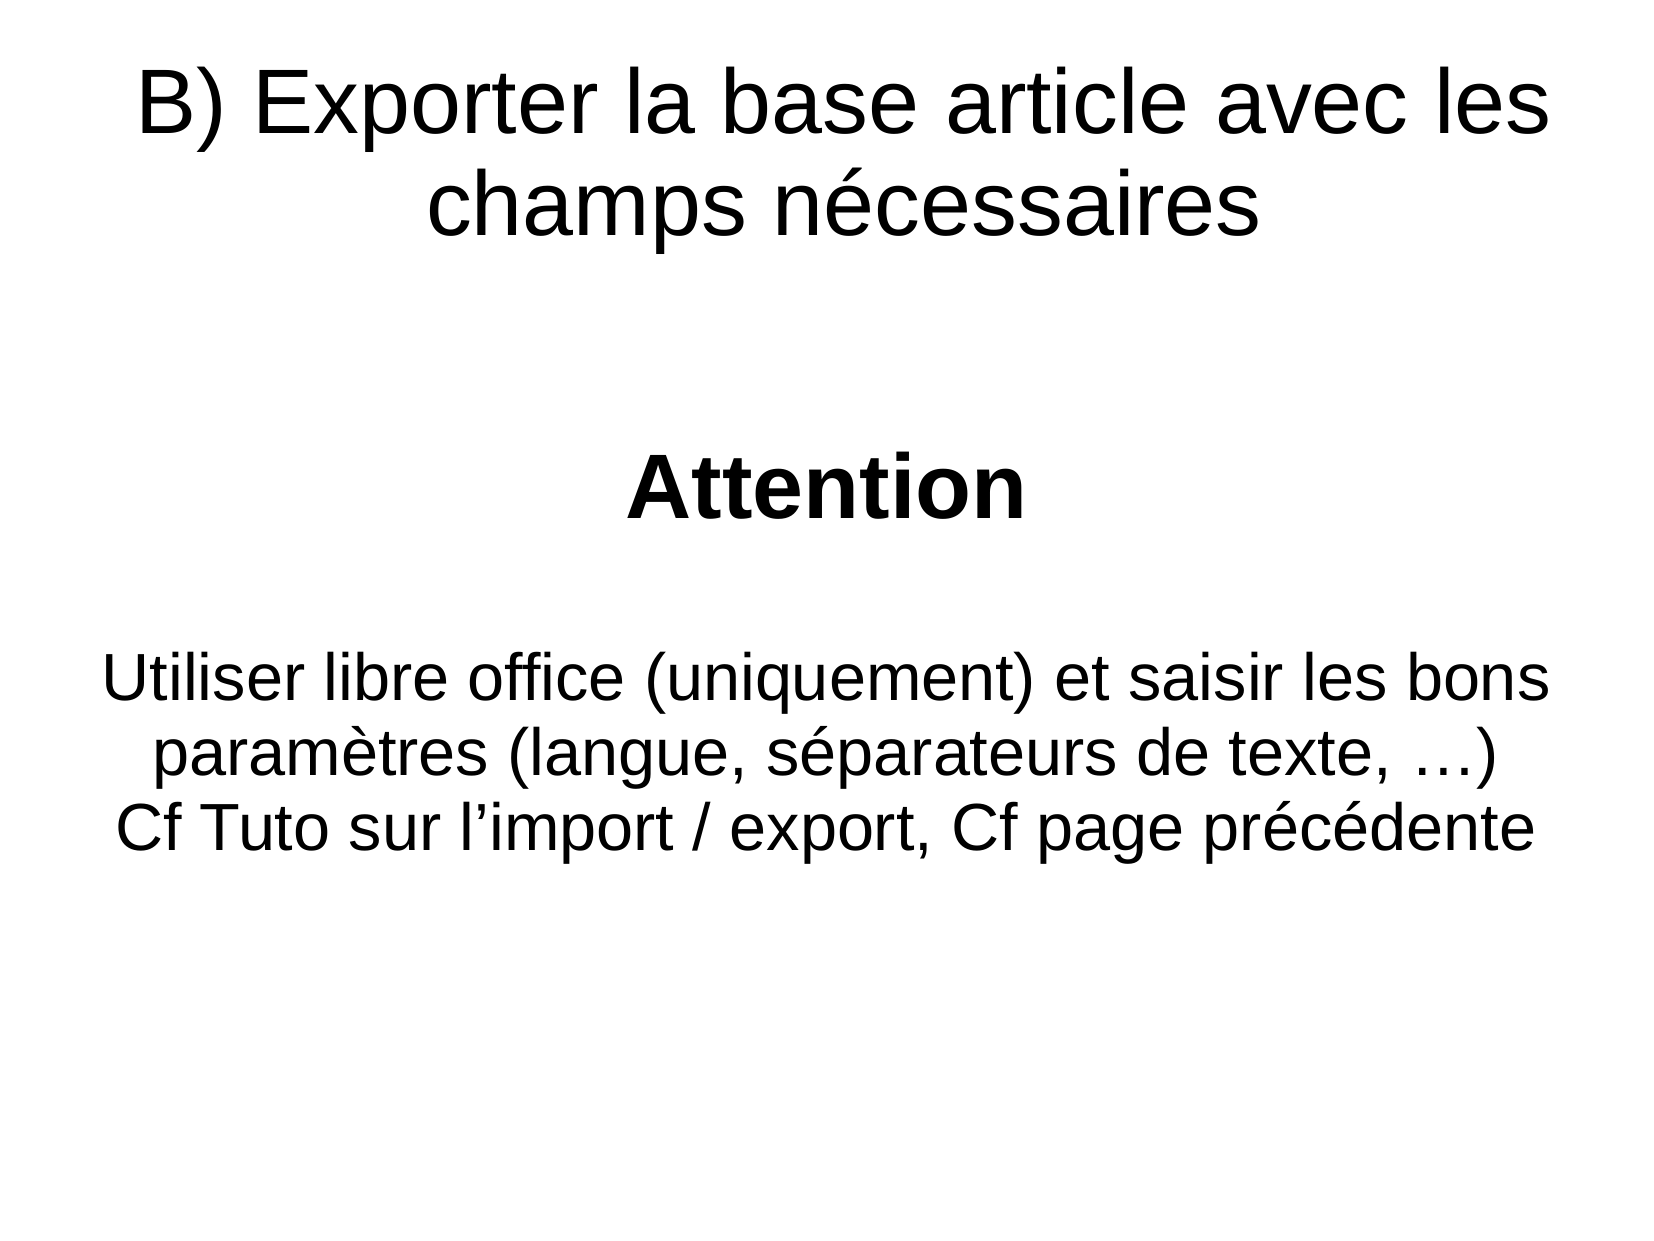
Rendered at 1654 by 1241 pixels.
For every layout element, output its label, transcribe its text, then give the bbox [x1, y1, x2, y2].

list Attention Utiliser libre office (uniquement) et saisir les bons paramètres (langue, séparateurs de texte, …) Cf Tuto sur l’import / export, Cf page précédente [82, 290, 1571, 1010]
title B) Exporter la base article avec les champs nécessaires [82, 49, 1571, 257]
